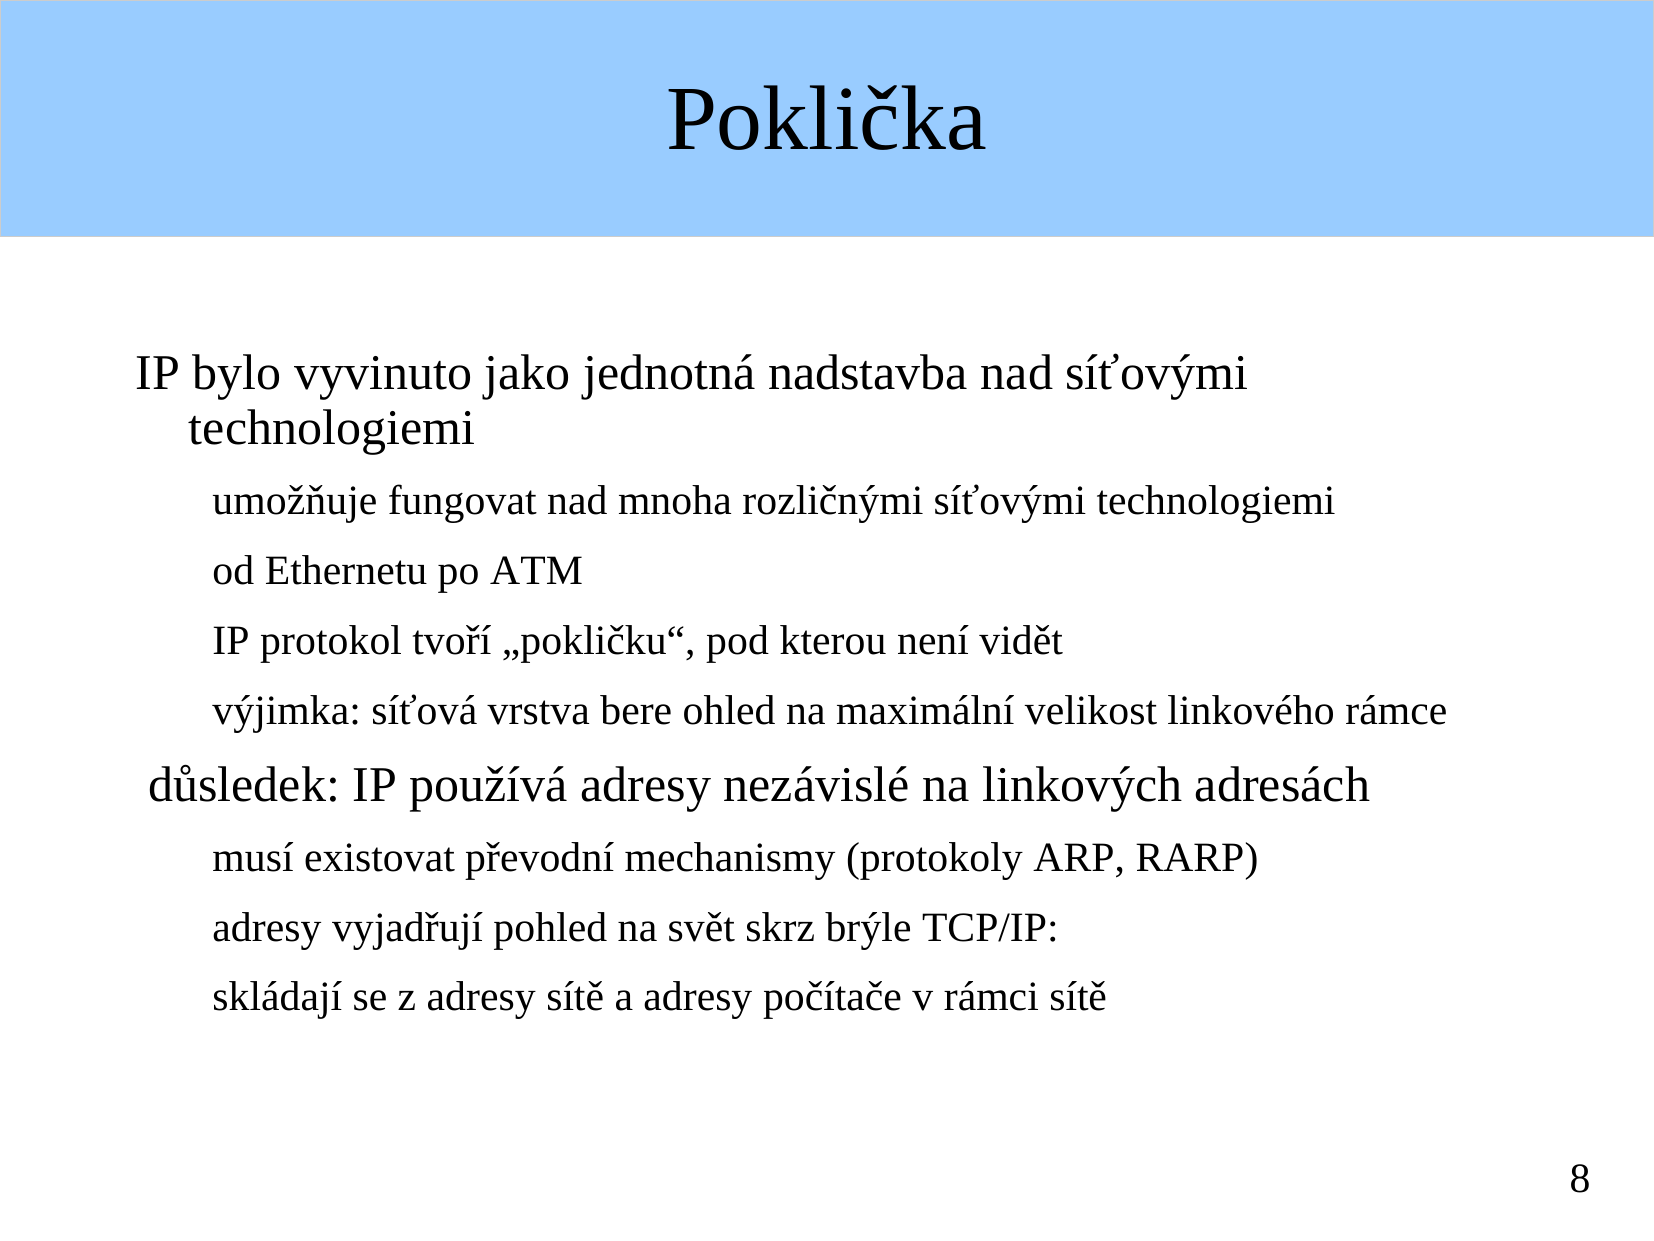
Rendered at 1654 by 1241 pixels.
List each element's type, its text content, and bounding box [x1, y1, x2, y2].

list IP bylo vyvinuto jako jednotná nadstavba nad síťovými technologiemi umožňuje fungovat nad mnoha rozličnými síťovými technologiemi od Ethernetu po ATM IP protokol tvoří „pokličku“, pod kterou není vidět výjimka: síťová vrstva bere ohled na maximální velikost linkového rámce důsledek: IP používá adresy nezávislé na linkových adresách musí existovat převodní mechanismy (protokoly ARP, RARP) adresy vyjadřují pohled na svět skrz brýle TCP/IP: skládají se z adresy sítě a adresy počítače v rámci sítě [118, 344, 1536, 1142]
title Poklička [0, 0, 1654, 237]
